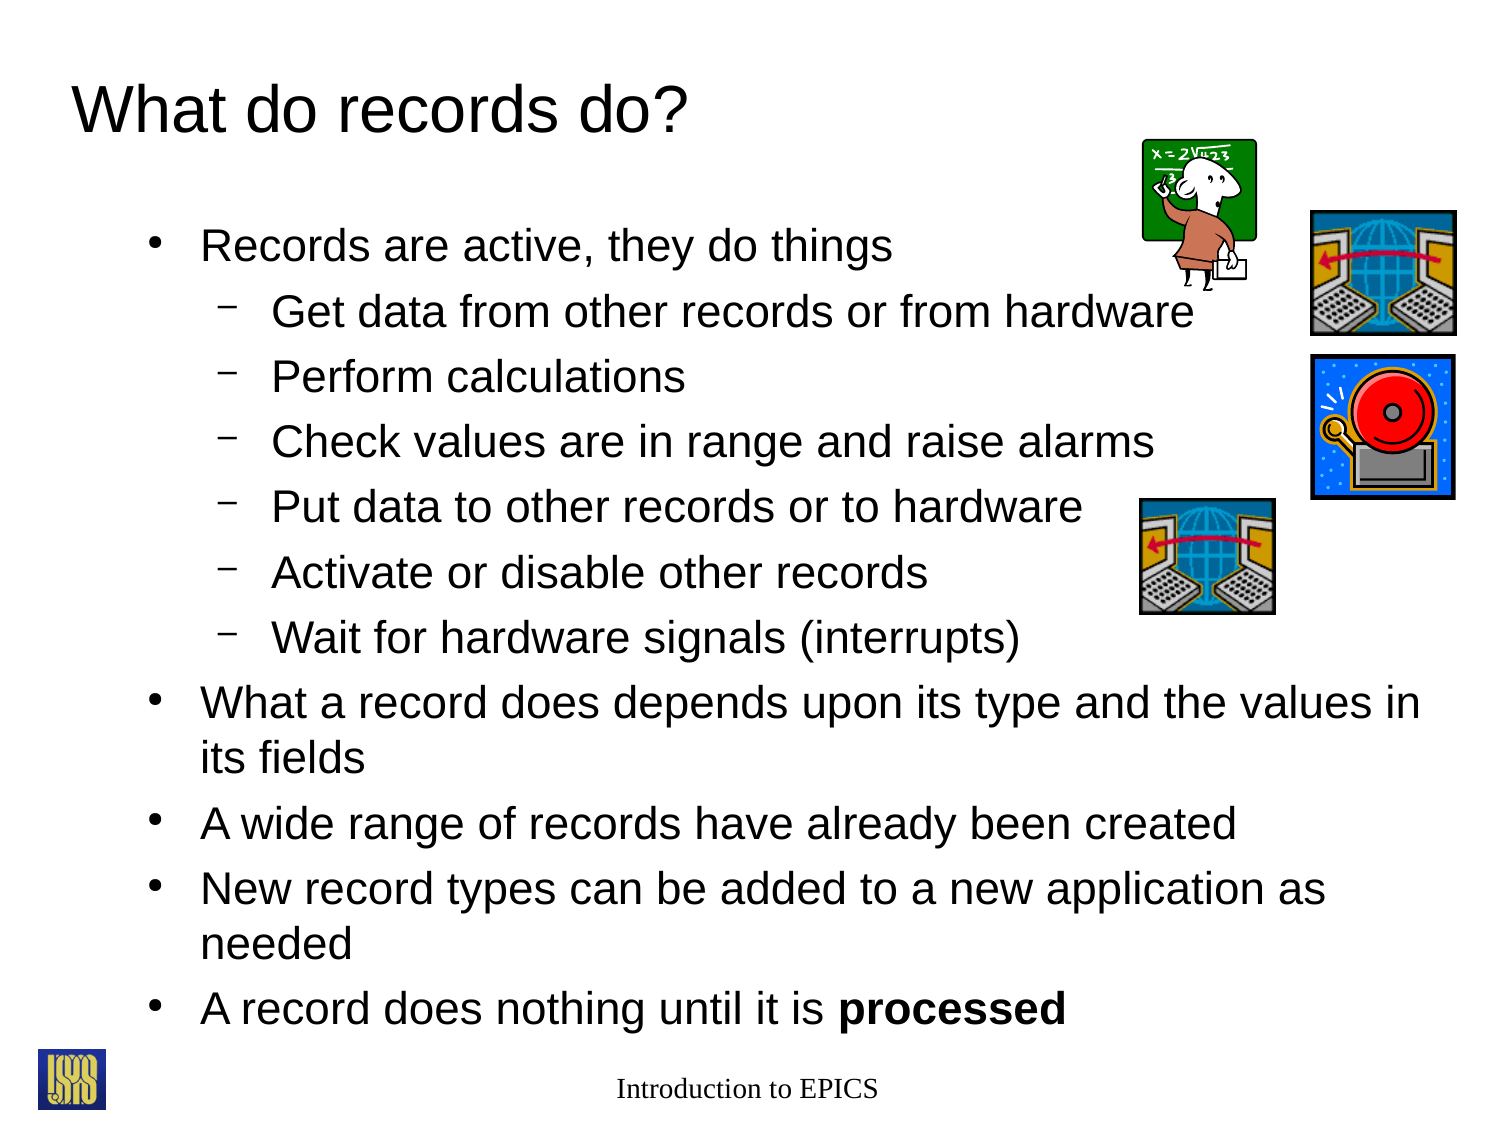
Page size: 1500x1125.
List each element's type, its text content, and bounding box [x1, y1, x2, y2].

picture [38, 1049, 106, 1110]
picture [1310, 354, 1456, 501]
picture [1141, 138, 1258, 292]
picture [1139, 498, 1276, 616]
title What do records do? [21, 65, 1459, 154]
picture [1310, 210, 1457, 336]
list Records are active, they do things Get data from other records or from hardware Perform calculations Check values are in range and raise alarms Put data to other records or to hardware Activate or disable other records Wait for hardware signals (interrupts) What a record does depends upon its type and the values in its fields A wide range of records have already been created New record types can be added to a new application as needed A record does nothing until it is processed [114, 208, 1459, 1043]
